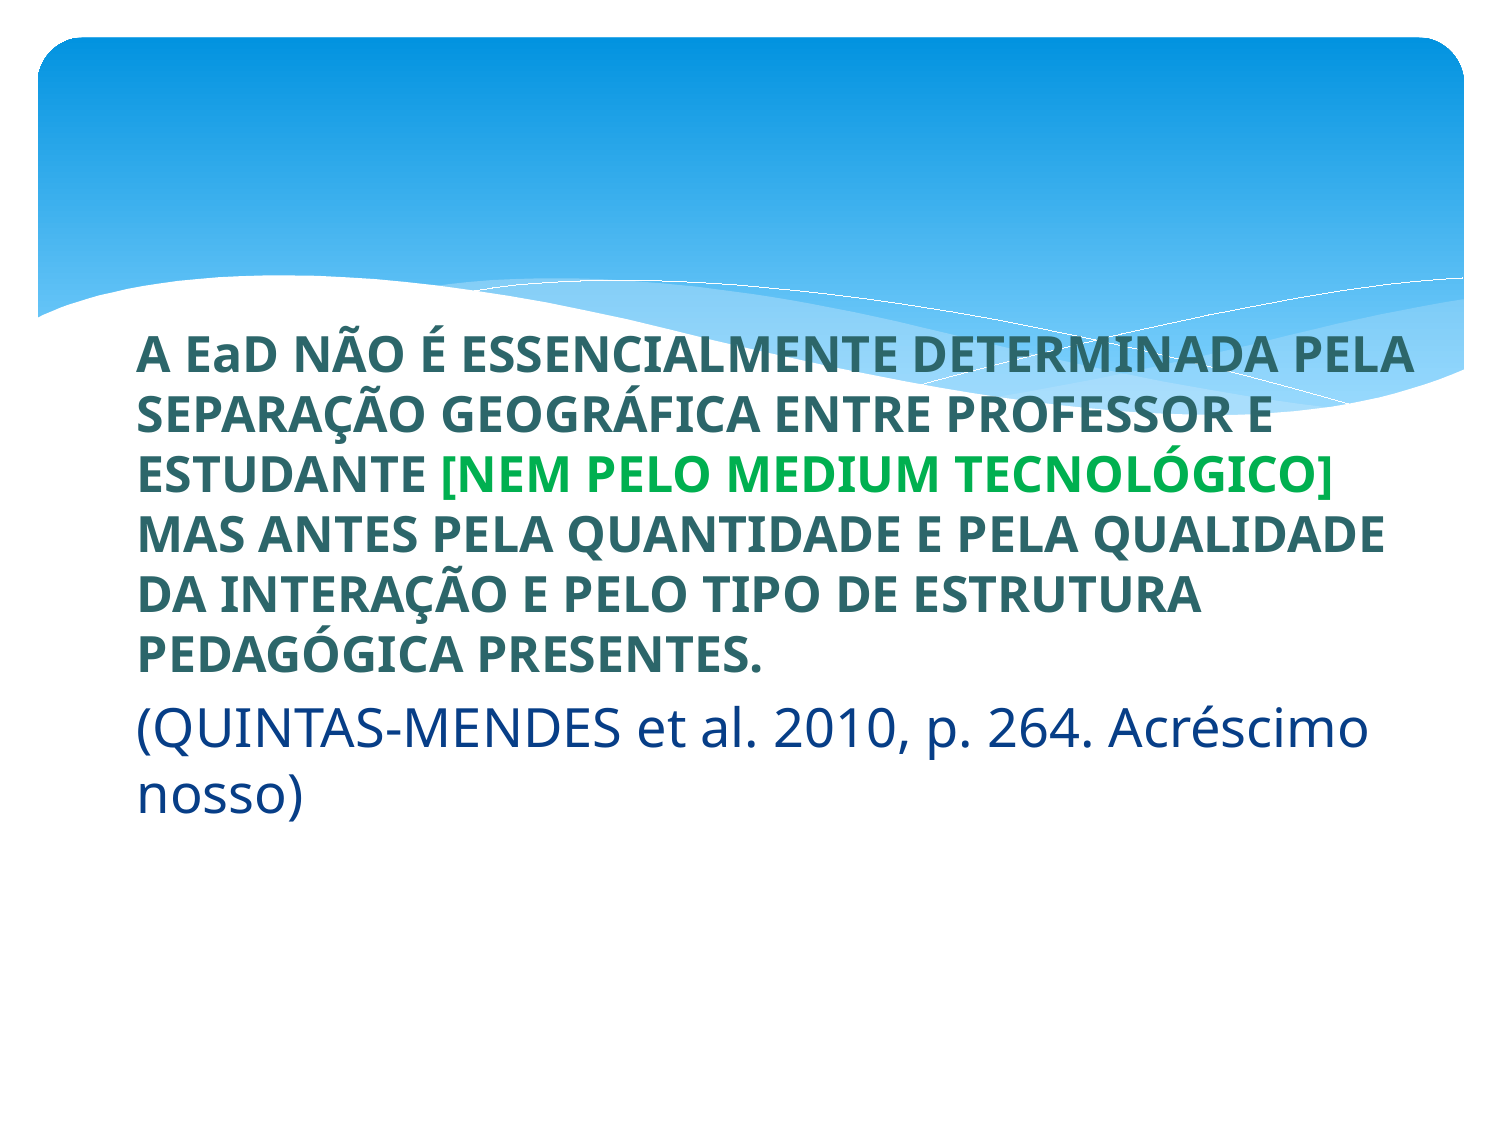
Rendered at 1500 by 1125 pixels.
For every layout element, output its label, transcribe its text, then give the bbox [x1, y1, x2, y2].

list A EaD NÃO É ESSENCIALMENTE DETERMINADA PELA SEPARAÇÃO GEOGRÁFICA ENTRE PROFESSOR E ESTUDANTE [NEM PELO MEDIUM TECNOLÓGICO] MAS ANTES PELA QUANTIDADE E PELA QUALIDADE DA INTERAÇÃO E PELO TIPO DE ESTRUTURA PEDAGÓGICA PRESENTES. (QUINTAS-MENDES et al. 2010, p. 264. Acréscimo nosso) [76, 105, 1432, 965]
